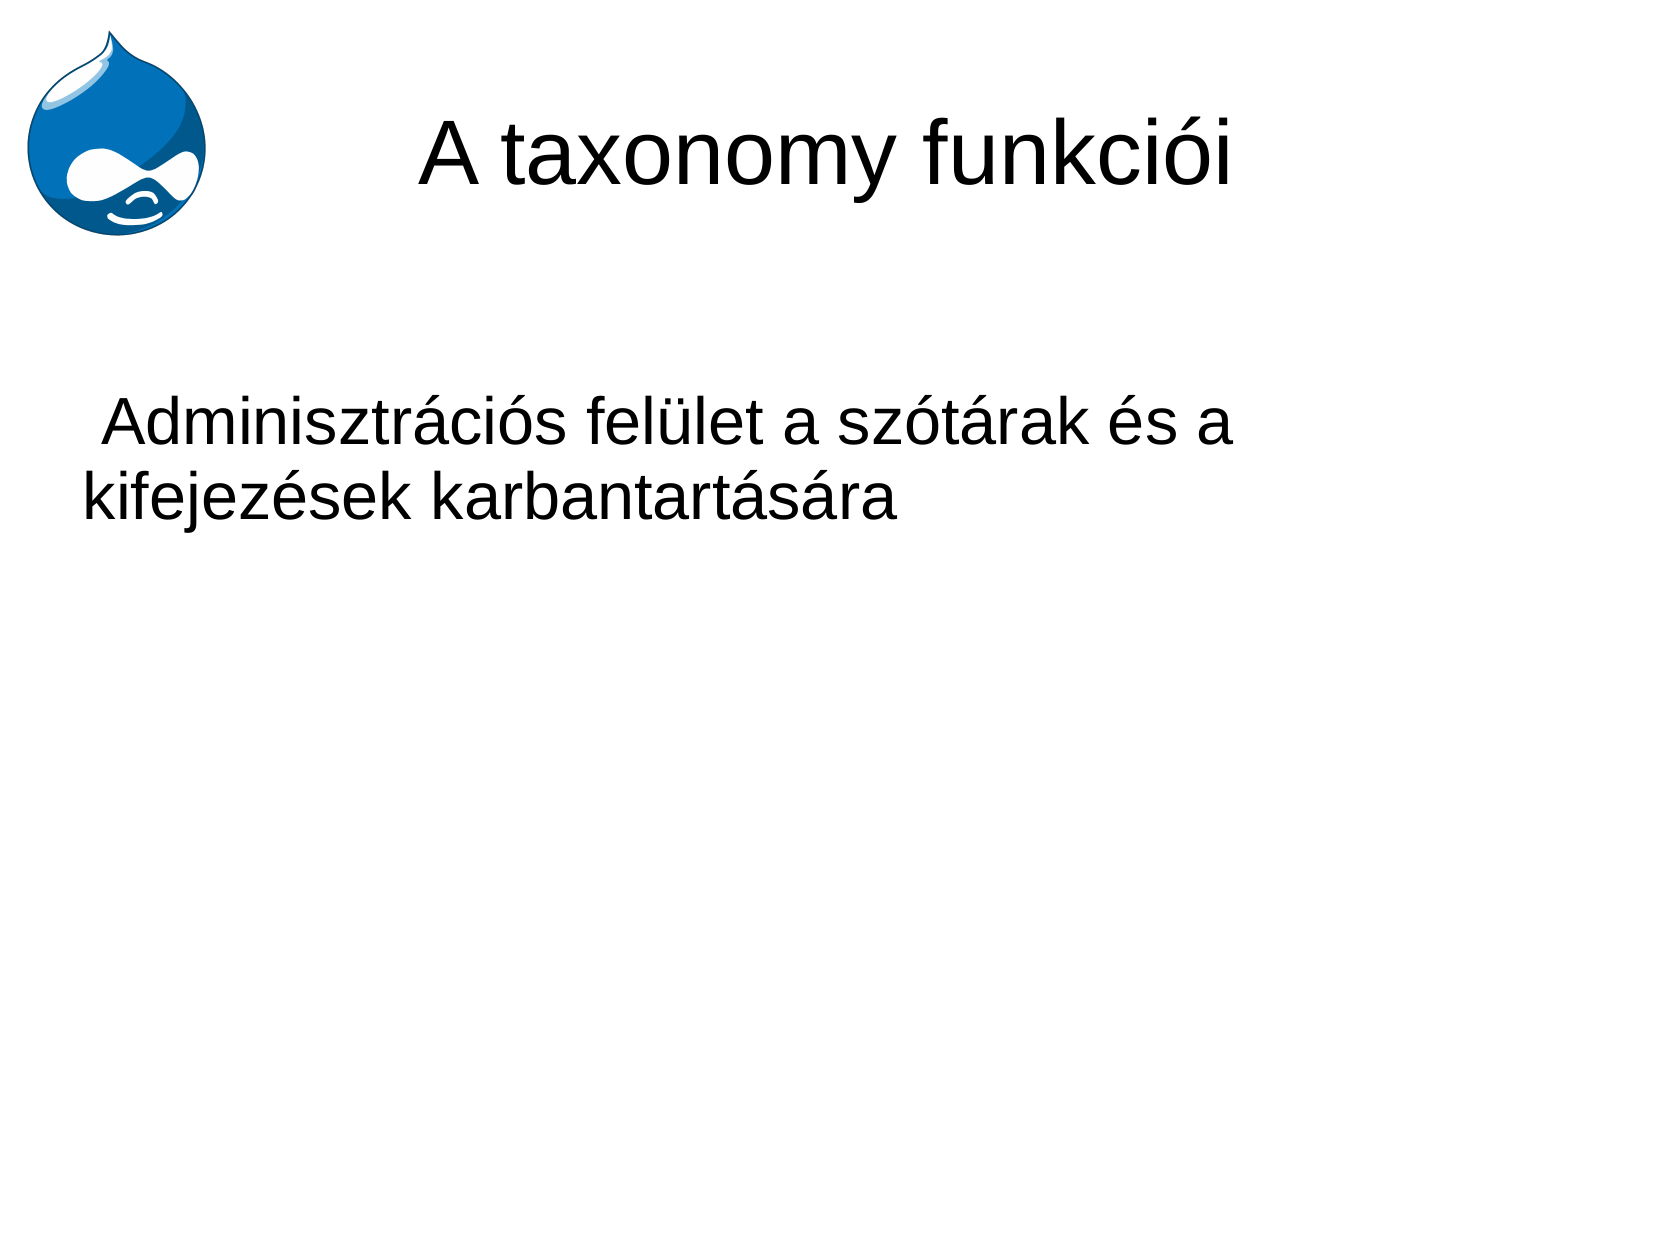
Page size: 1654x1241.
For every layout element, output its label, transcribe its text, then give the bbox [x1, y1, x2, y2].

picture [26, 29, 207, 237]
title A taxonomy funkciói [82, 49, 1571, 257]
list Adminisztrációs felület a szótárak és a kifejezések karbantartására [82, 383, 1571, 1109]
